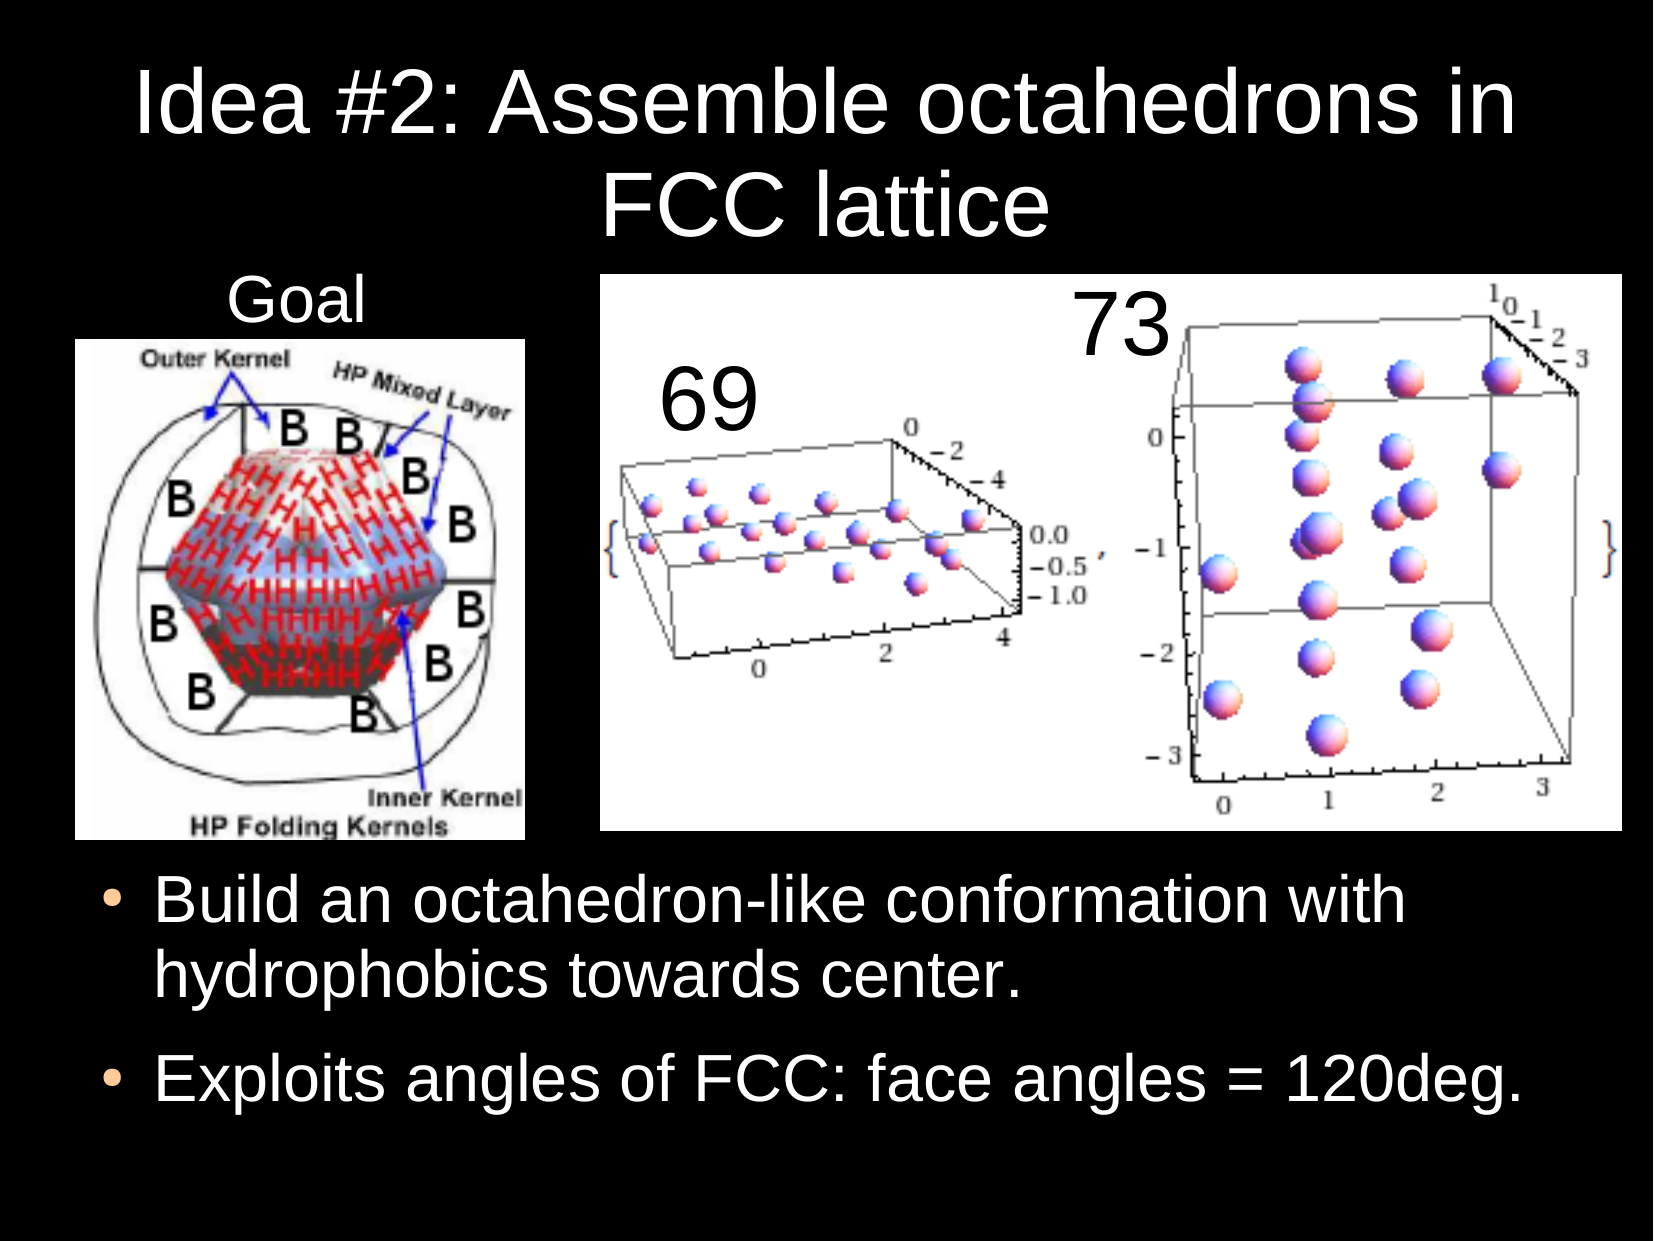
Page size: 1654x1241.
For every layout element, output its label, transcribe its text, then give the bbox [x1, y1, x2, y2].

title Idea #2: Assemble octahedrons in FCC lattice [82, 50, 1571, 256]
text_box 69 [600, 347, 819, 451]
list Build an octahedron-like conformation with hydrophobics towards center. Exploits angles of FCC: face angles = 120deg. [82, 862, 1576, 1117]
picture [75, 339, 526, 840]
picture [600, 274, 1622, 831]
text_box Goal [155, 262, 405, 338]
text_box 73 [1012, 272, 1231, 376]
